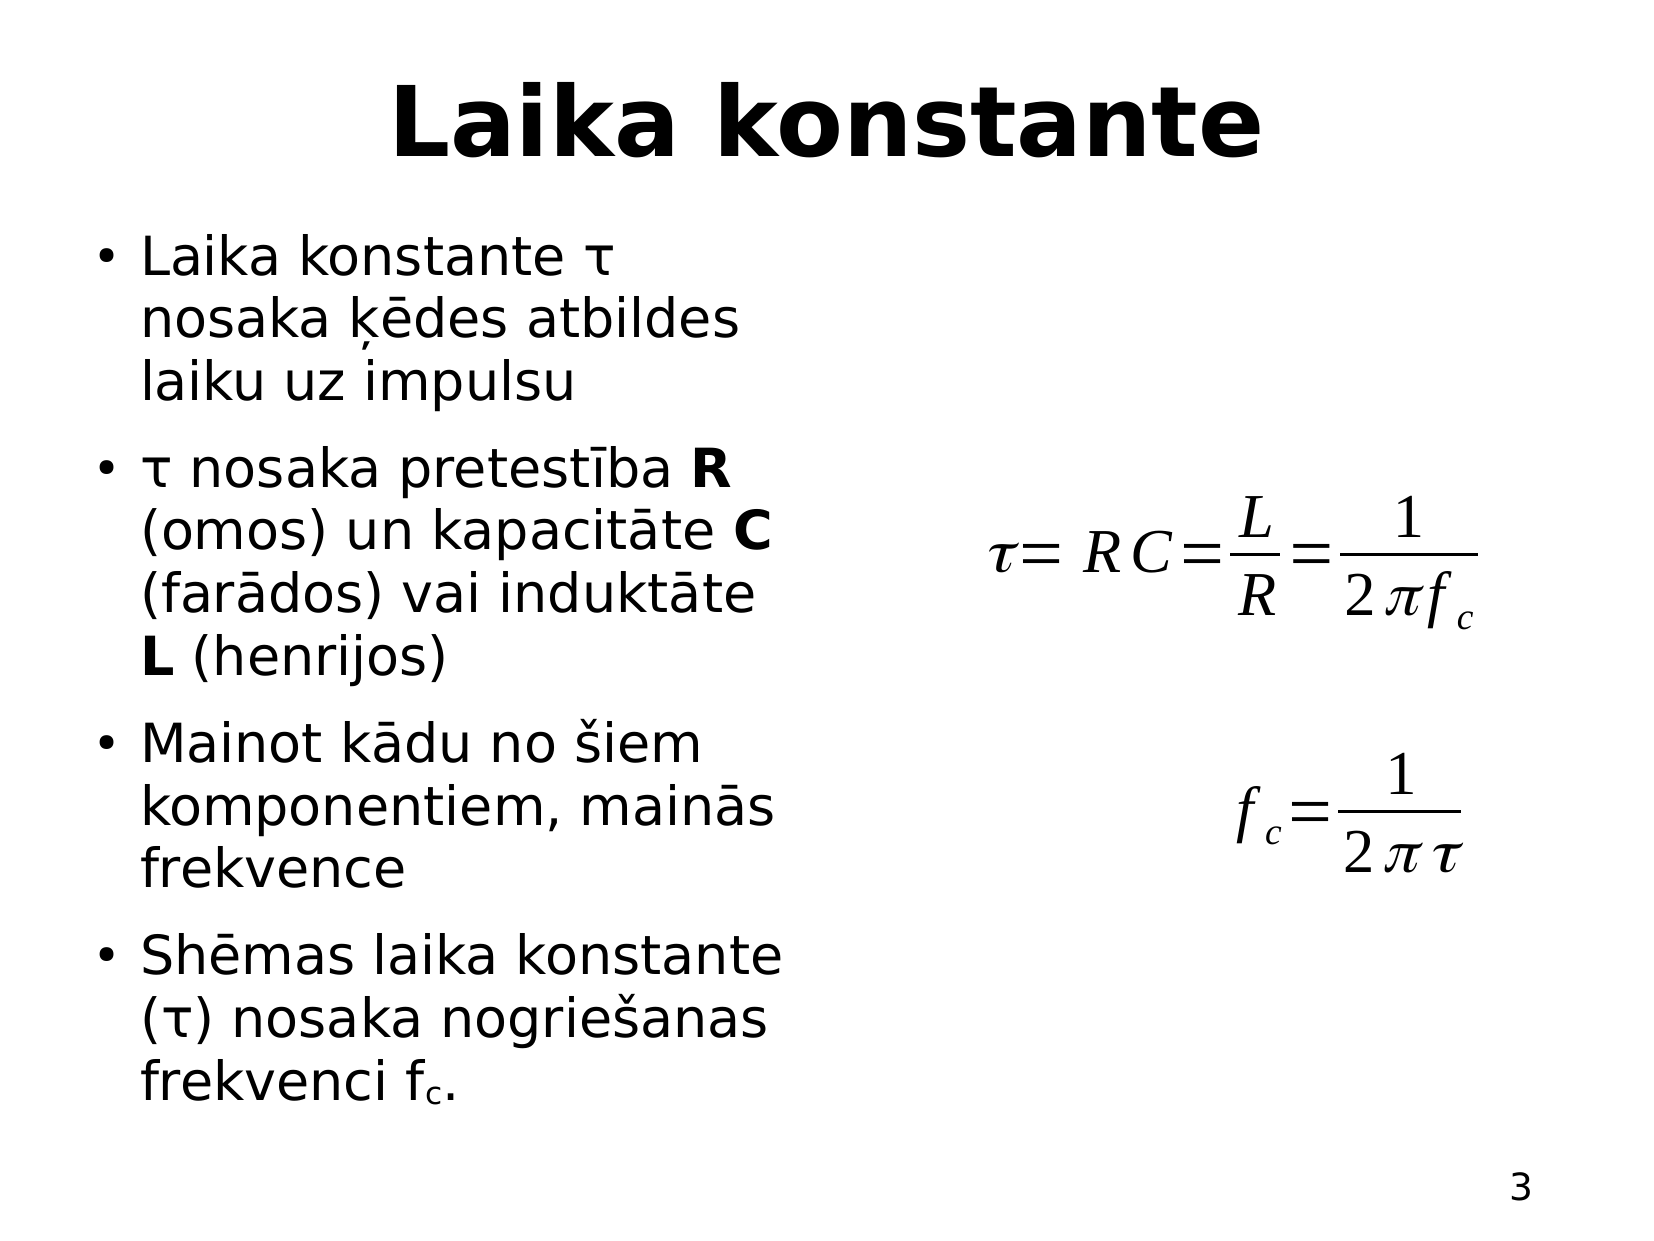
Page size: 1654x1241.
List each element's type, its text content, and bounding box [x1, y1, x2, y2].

chart [980, 480, 1481, 638]
title Laika konstante [82, 49, 1571, 196]
chart [1233, 738, 1465, 886]
list Laika konstante τ nosaka ķēdes atbildes laiku uz impulsu τ nosaka pretestība R (omos) un kapacitāte C (farādos) vai induktāte L (henrijos) Mainot kādu no šiem komponentiem, mainās frekvence Shēmas laika konstante (τ) nosaka nogriešanas frekvenci fc. [82, 225, 793, 1186]
